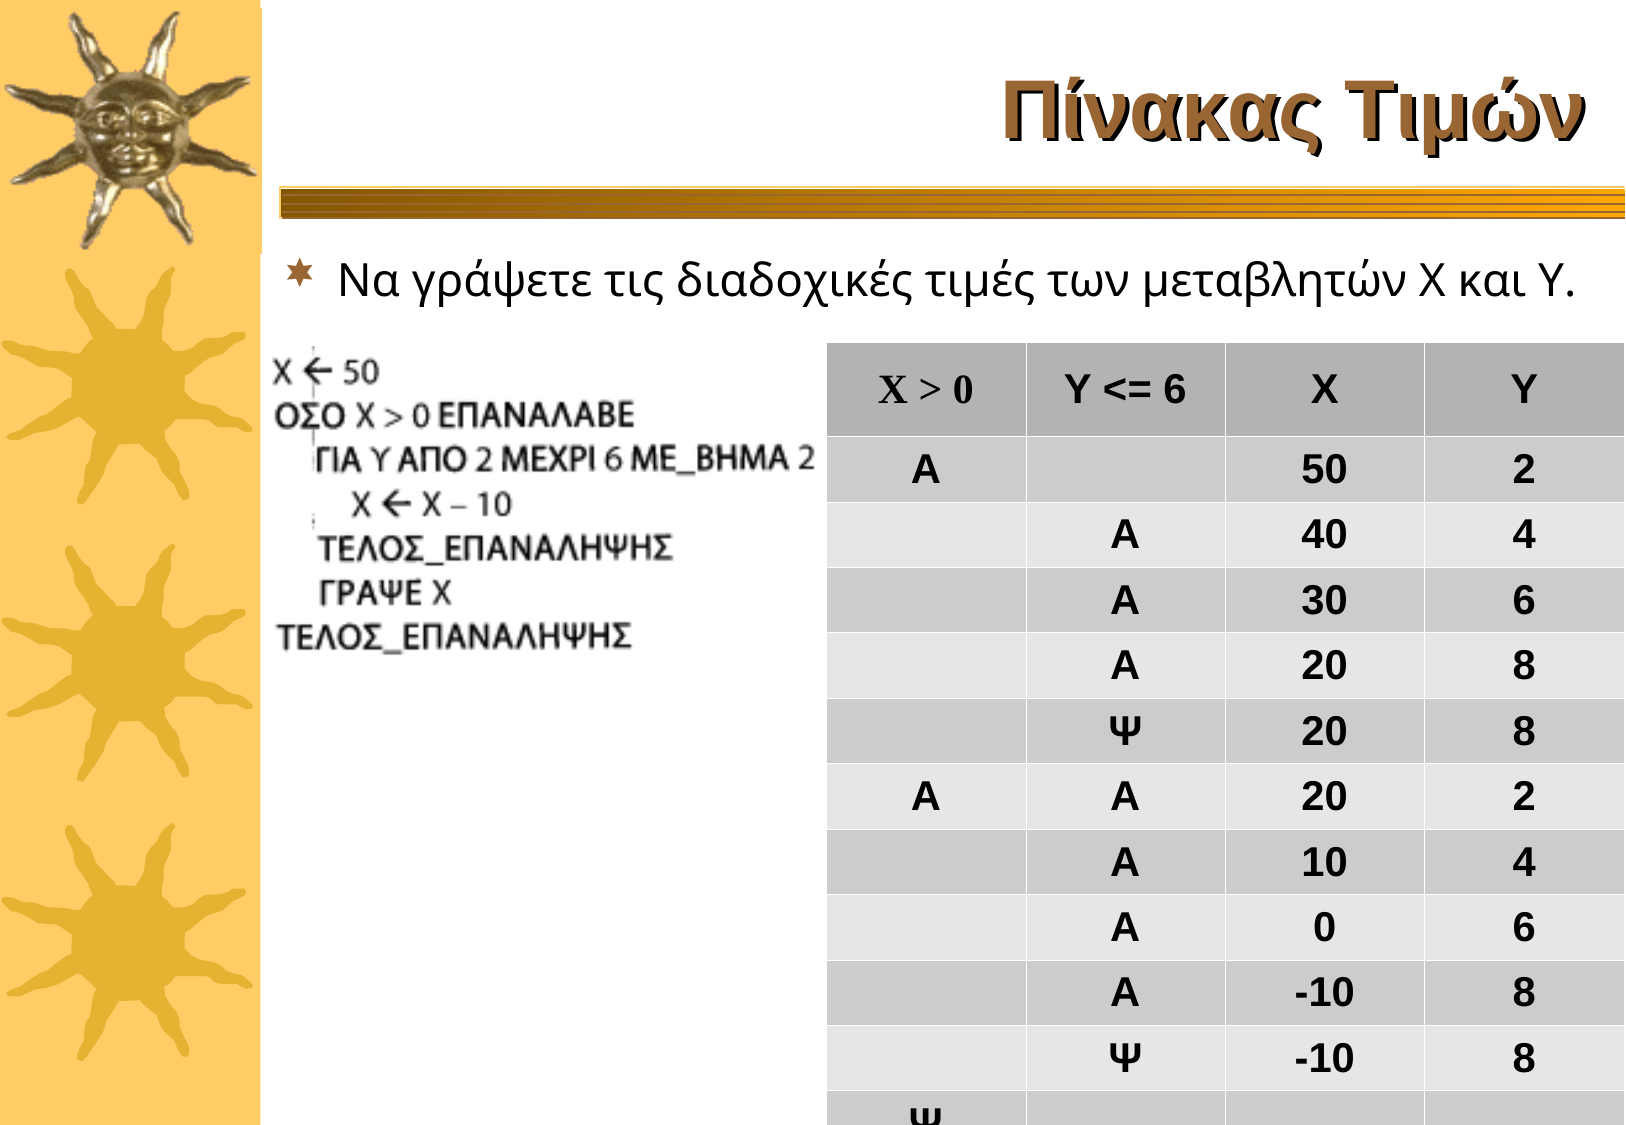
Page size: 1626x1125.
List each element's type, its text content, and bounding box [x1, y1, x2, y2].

table_cell 8 [1425, 633, 1624, 698]
text_box Να γράψετε τις διαδοχικές τιμές των μεταβλητών Χ και Υ. [265, 243, 1625, 314]
table_cell 6 [1425, 568, 1624, 632]
table_cell Ψ [827, 1091, 1026, 1125]
table_cell 2 [1425, 437, 1624, 502]
table_cell Α [827, 764, 1026, 829]
table_cell 8 [1425, 1026, 1624, 1090]
table_cell 6 [1425, 895, 1624, 960]
table_cell Α [1027, 503, 1225, 567]
picture [1, 163, 262, 254]
table_cell 10 [1226, 830, 1424, 894]
table_cell [827, 1026, 1026, 1090]
table_cell Α [1027, 830, 1225, 894]
table_cell [827, 961, 1026, 1025]
table_cell Α [1027, 633, 1225, 698]
table_cell 8 [1425, 961, 1624, 1025]
table_cell 8 [1425, 699, 1624, 763]
table_cell 50 [1226, 437, 1424, 502]
table_cell Α [1027, 961, 1225, 1025]
table_cell [827, 895, 1026, 960]
table_cell -10 [1226, 961, 1424, 1025]
table_cell [1027, 1091, 1225, 1125]
table_cell 30 [1226, 568, 1424, 632]
table_cell Ψ [1027, 699, 1225, 763]
table_cell Α [827, 437, 1026, 502]
table_header Χ > 0 [827, 343, 1026, 436]
table_cell 40 [1226, 503, 1424, 567]
table_cell [827, 830, 1026, 894]
table_cell 20 [1226, 764, 1424, 829]
table_cell [1226, 1091, 1424, 1125]
table_header Χ [1226, 343, 1424, 436]
table_cell [827, 699, 1026, 763]
text_box Πίνακας Τιμών [0, 0, 1625, 163]
table_cell [827, 633, 1026, 698]
table_cell Α [1027, 895, 1225, 960]
table_cell [827, 503, 1026, 567]
table_header Υ <= 6 [1027, 343, 1225, 436]
picture [261, 346, 826, 670]
table_header Υ [1425, 343, 1624, 436]
table_cell 0 [1226, 895, 1424, 960]
table_cell 2 [1425, 764, 1624, 829]
table_cell -10 [1226, 1026, 1424, 1090]
table_cell 20 [1226, 699, 1424, 763]
table_cell 4 [1425, 830, 1624, 894]
table_cell [1027, 437, 1225, 502]
table_cell Ψ [1027, 1026, 1225, 1090]
table_cell Α [1027, 568, 1225, 632]
table_cell 4 [1425, 503, 1624, 567]
table_cell [1425, 1091, 1624, 1125]
table_cell 20 [1226, 633, 1424, 698]
table_cell [827, 568, 1026, 632]
table_cell Α [1027, 764, 1225, 829]
